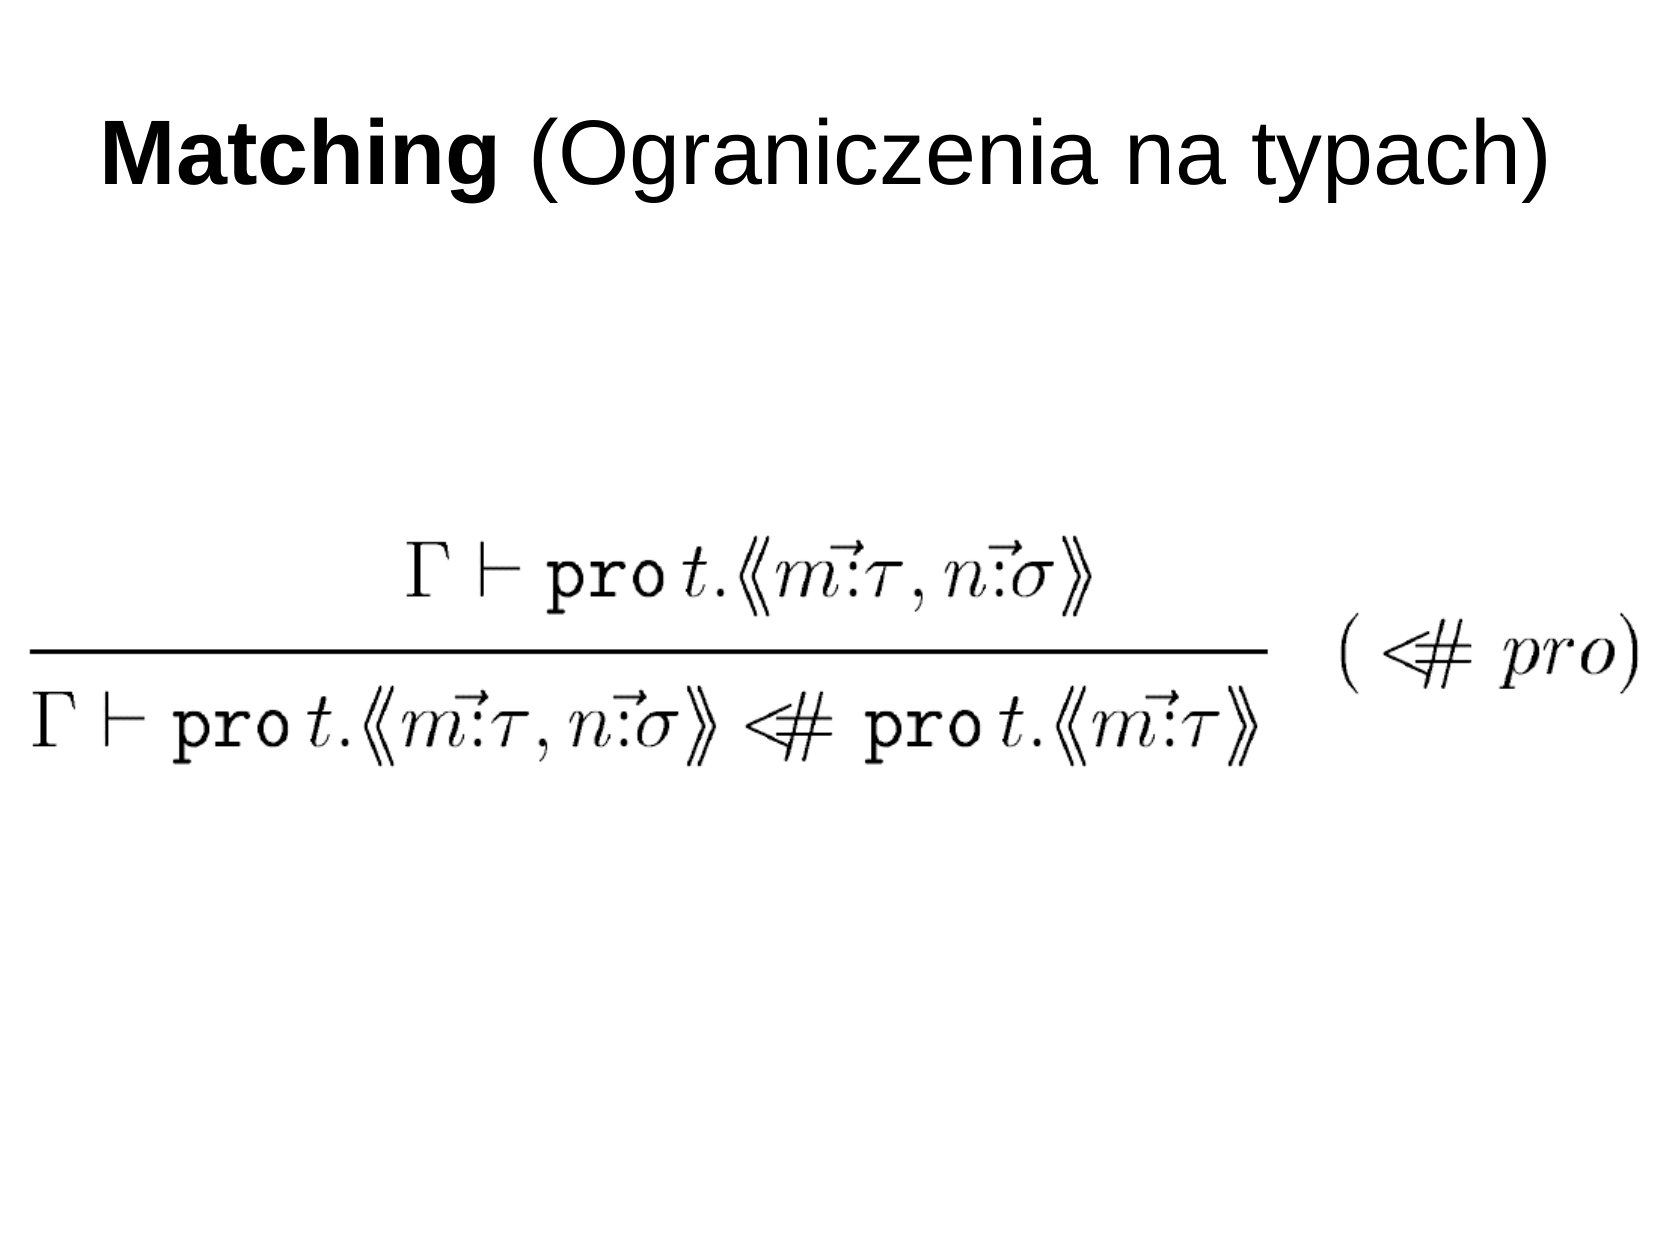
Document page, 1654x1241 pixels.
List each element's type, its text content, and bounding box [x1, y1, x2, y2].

picture [0, 521, 1654, 798]
title Matching (Ograniczenia na typach) [82, 49, 1571, 257]
